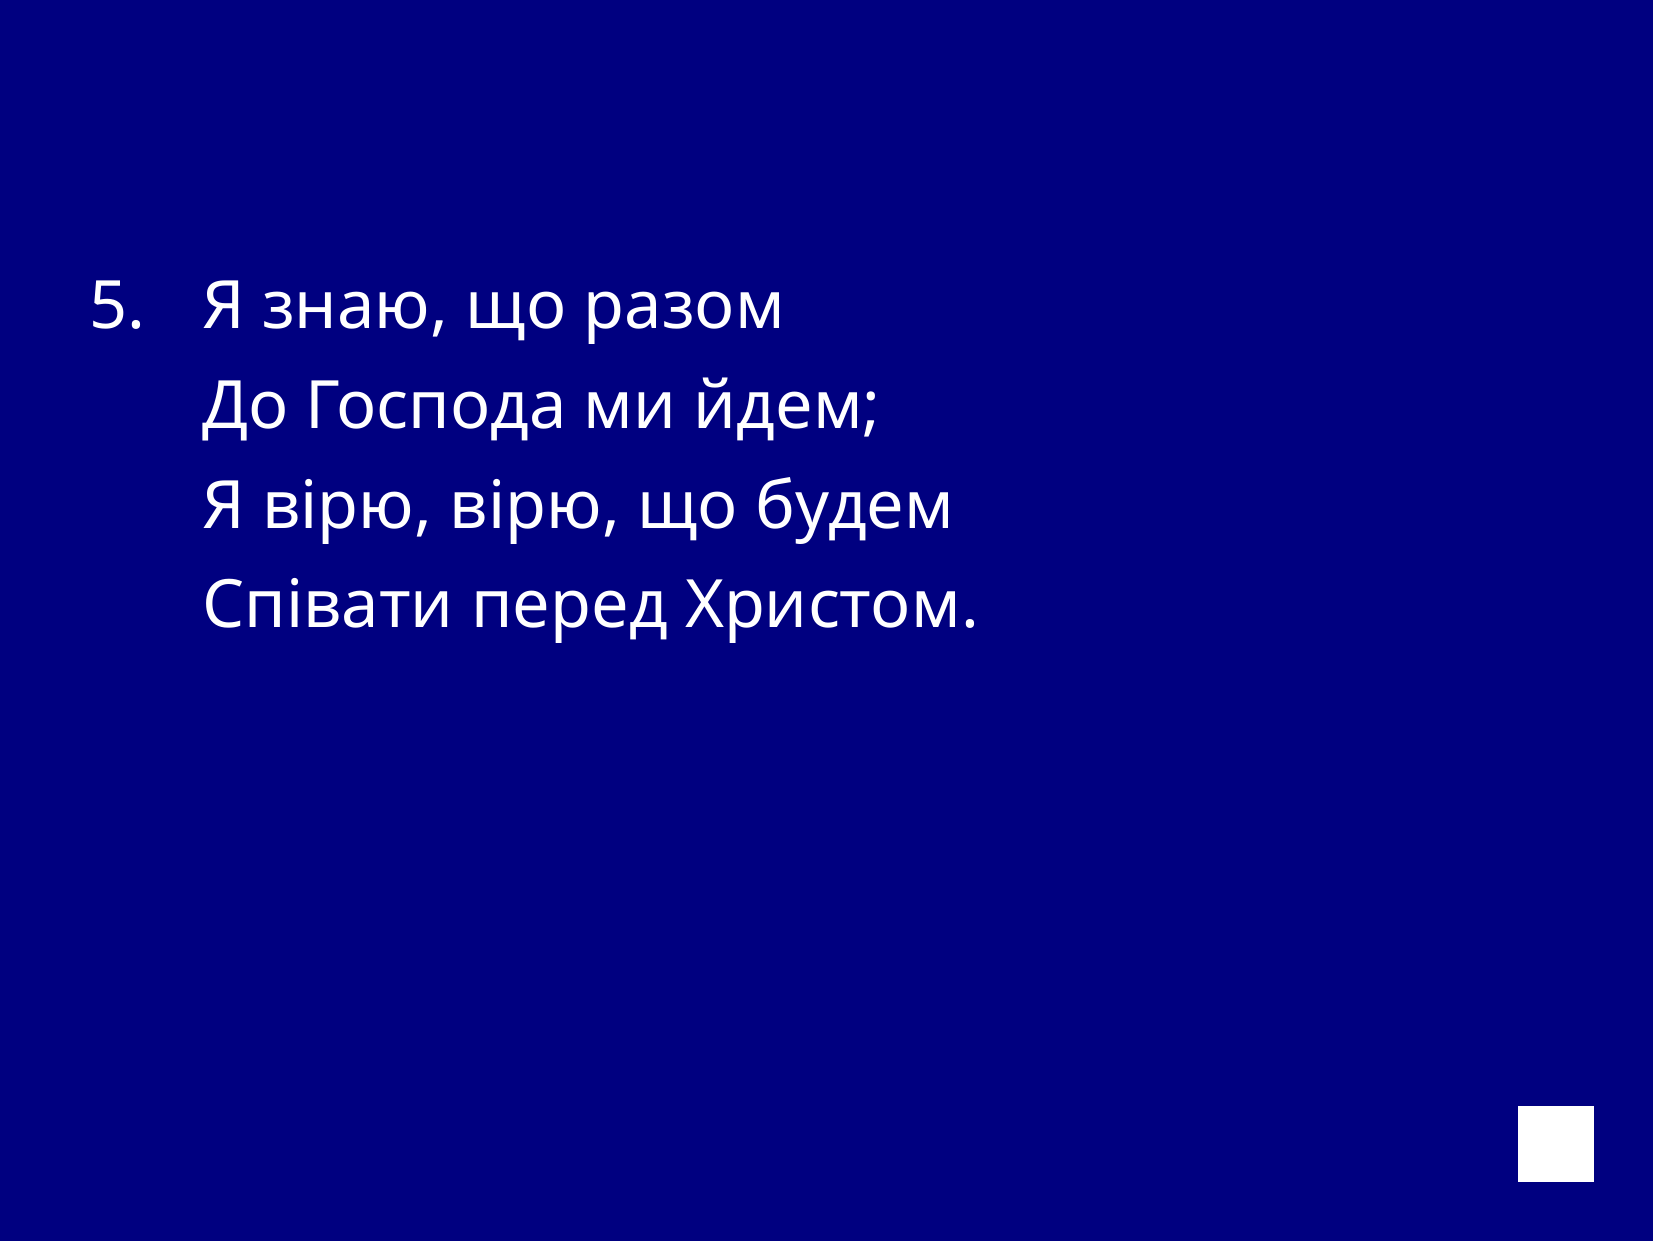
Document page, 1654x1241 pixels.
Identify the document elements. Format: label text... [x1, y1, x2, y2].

text_box [1518, 1106, 1594, 1182]
text_box 5. Я знаю, що разом До Господа ми йдем; Я вірю, вірю, що будем Співати перед Христом. [75, 150, 1576, 1163]
